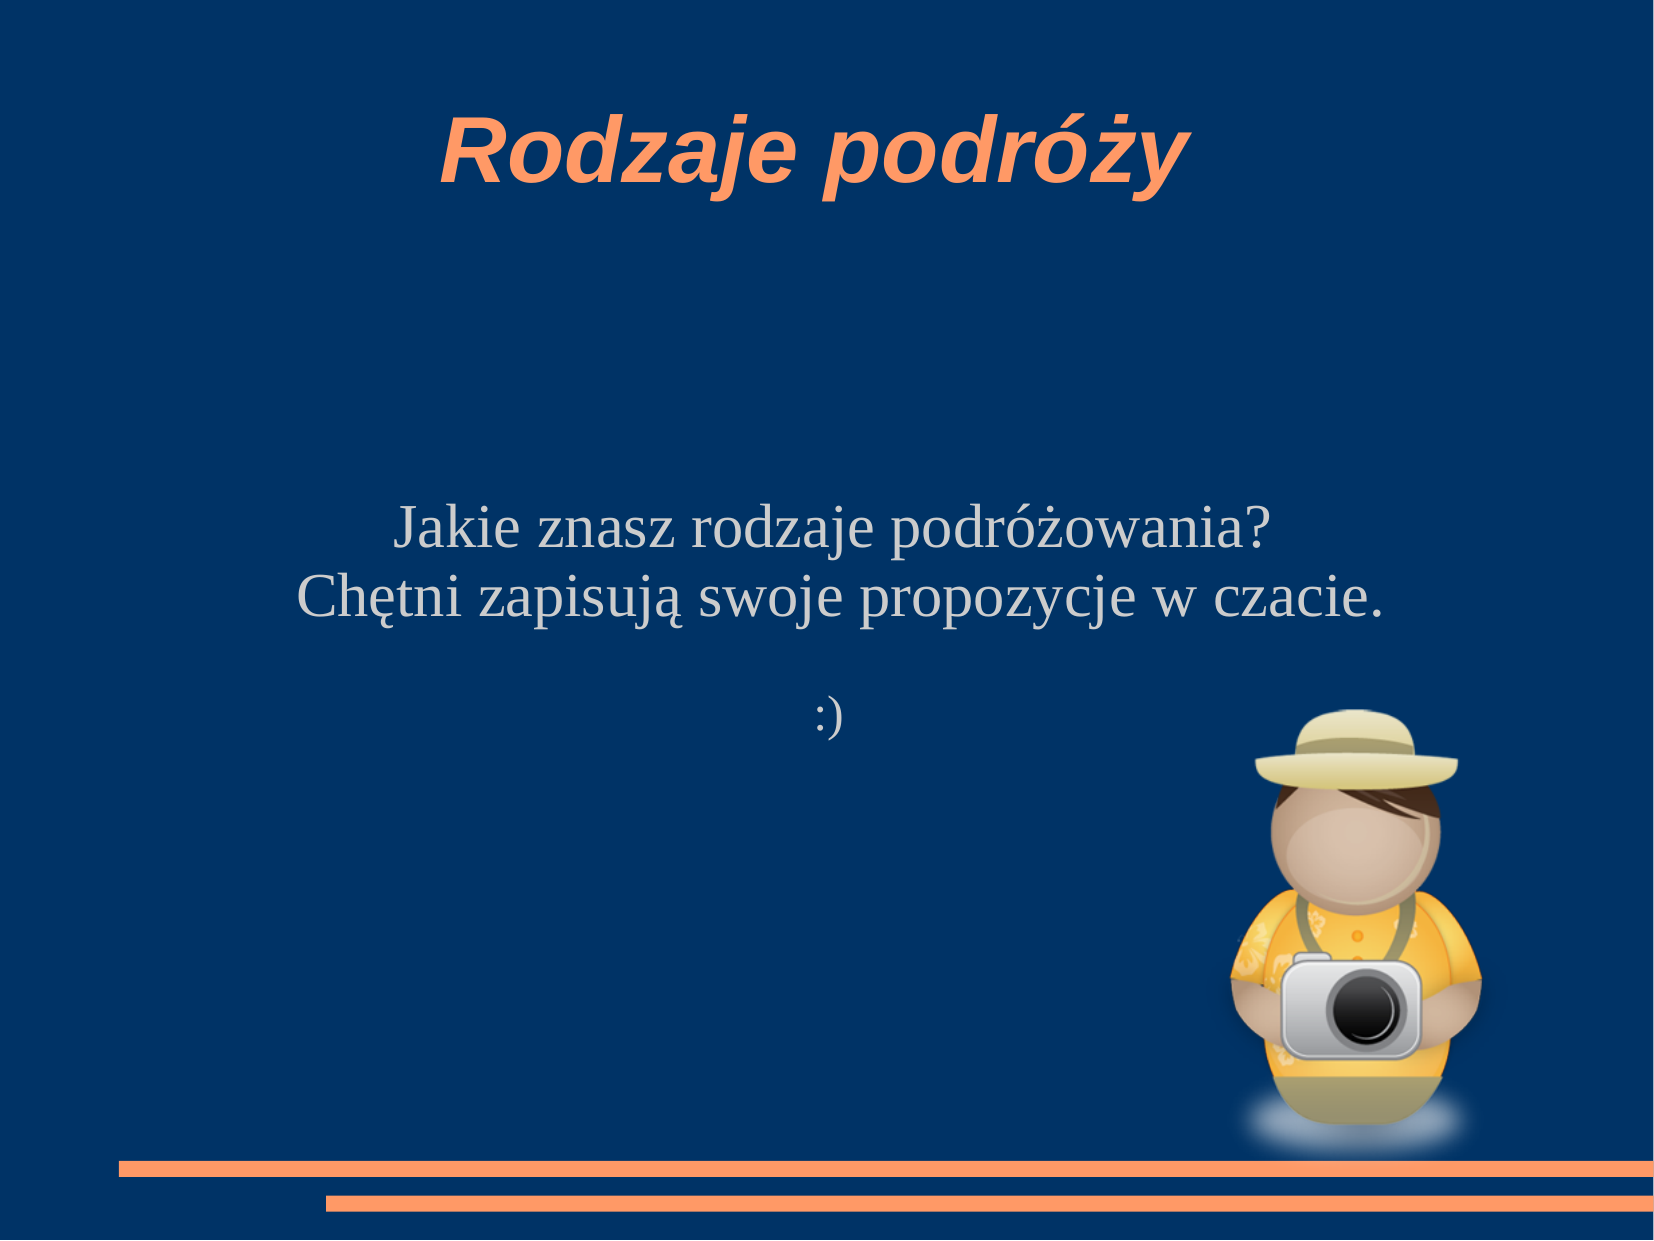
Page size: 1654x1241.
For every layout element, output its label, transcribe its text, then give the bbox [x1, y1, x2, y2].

subtitle Jakie znasz rodzaje podróżowania? Chętni zapisują swoje propozycje w czacie. :) [121, 322, 1561, 1132]
title Rodzaje podróży [121, 46, 1534, 254]
picture [1181, 673, 1536, 1170]
